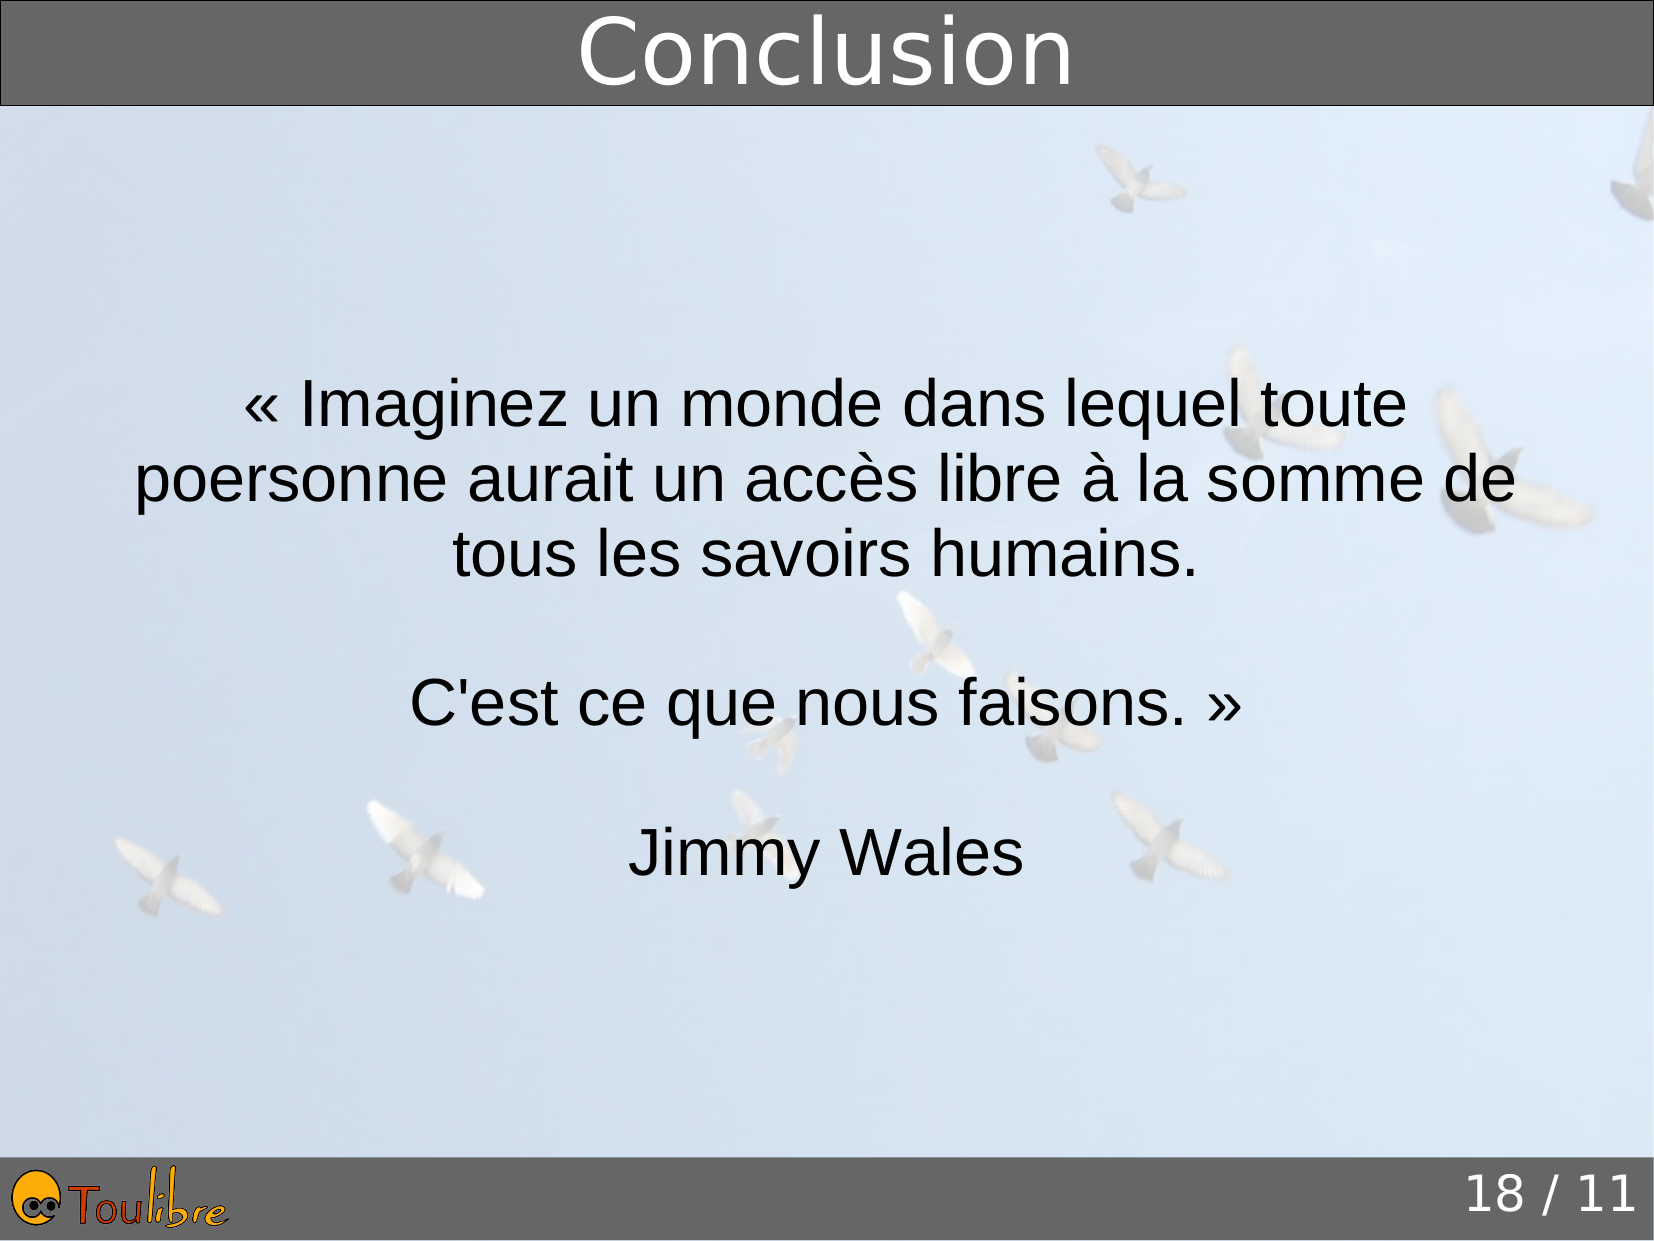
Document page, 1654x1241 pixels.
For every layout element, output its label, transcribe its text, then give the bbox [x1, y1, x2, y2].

title Conclusion [0, 0, 1654, 107]
subtitle « Imaginez un monde dans lequel toute poersonne aurait un accès libre à la somme de tous les savoirs humains. C'est ce que nous faisons. » Jimmy Wales [82, 154, 1571, 1102]
picture [11, 1165, 229, 1228]
